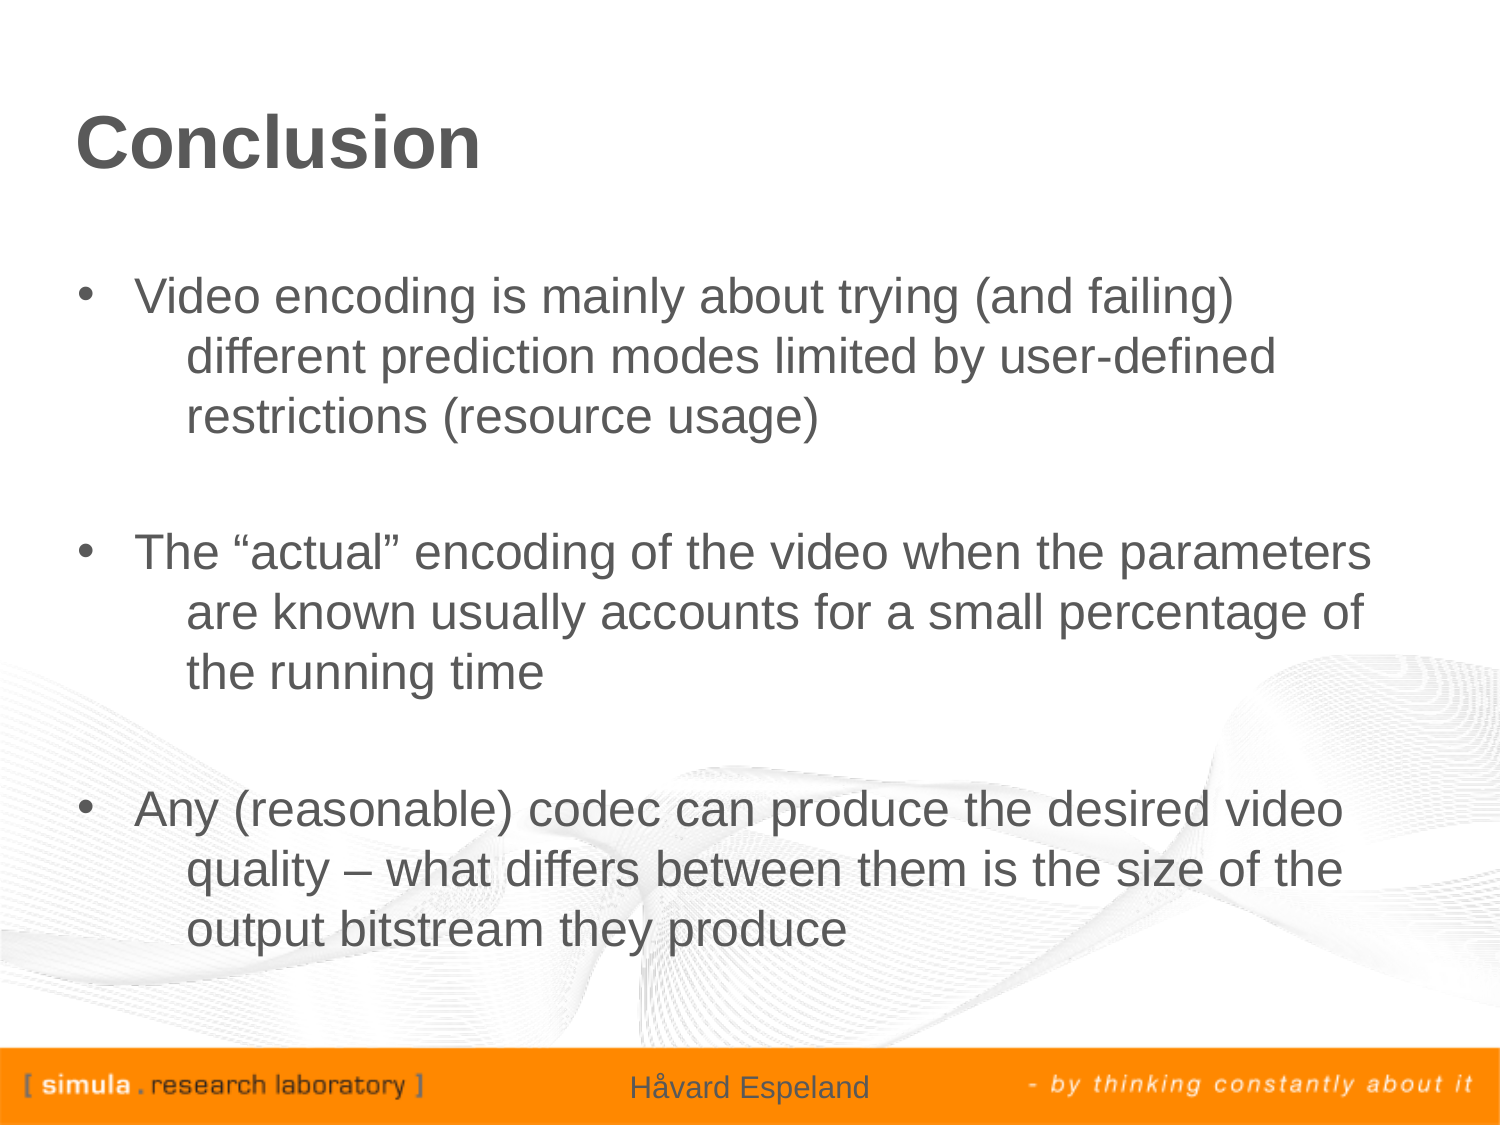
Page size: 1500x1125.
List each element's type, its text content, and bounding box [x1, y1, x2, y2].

title Conclusion [75, 44, 1425, 233]
list Video encoding is mainly about trying (and failing) different prediction modes limited by user-defined restrictions (resource usage) The “actual” encoding of the video when the parameters are known usually accounts for a small percentage of the running time Any (reasonable) codec can produce the desired video quality – what differs between them is the size of the output bitstream they produce [75, 263, 1425, 1006]
picture [0, 654, 1500, 1125]
